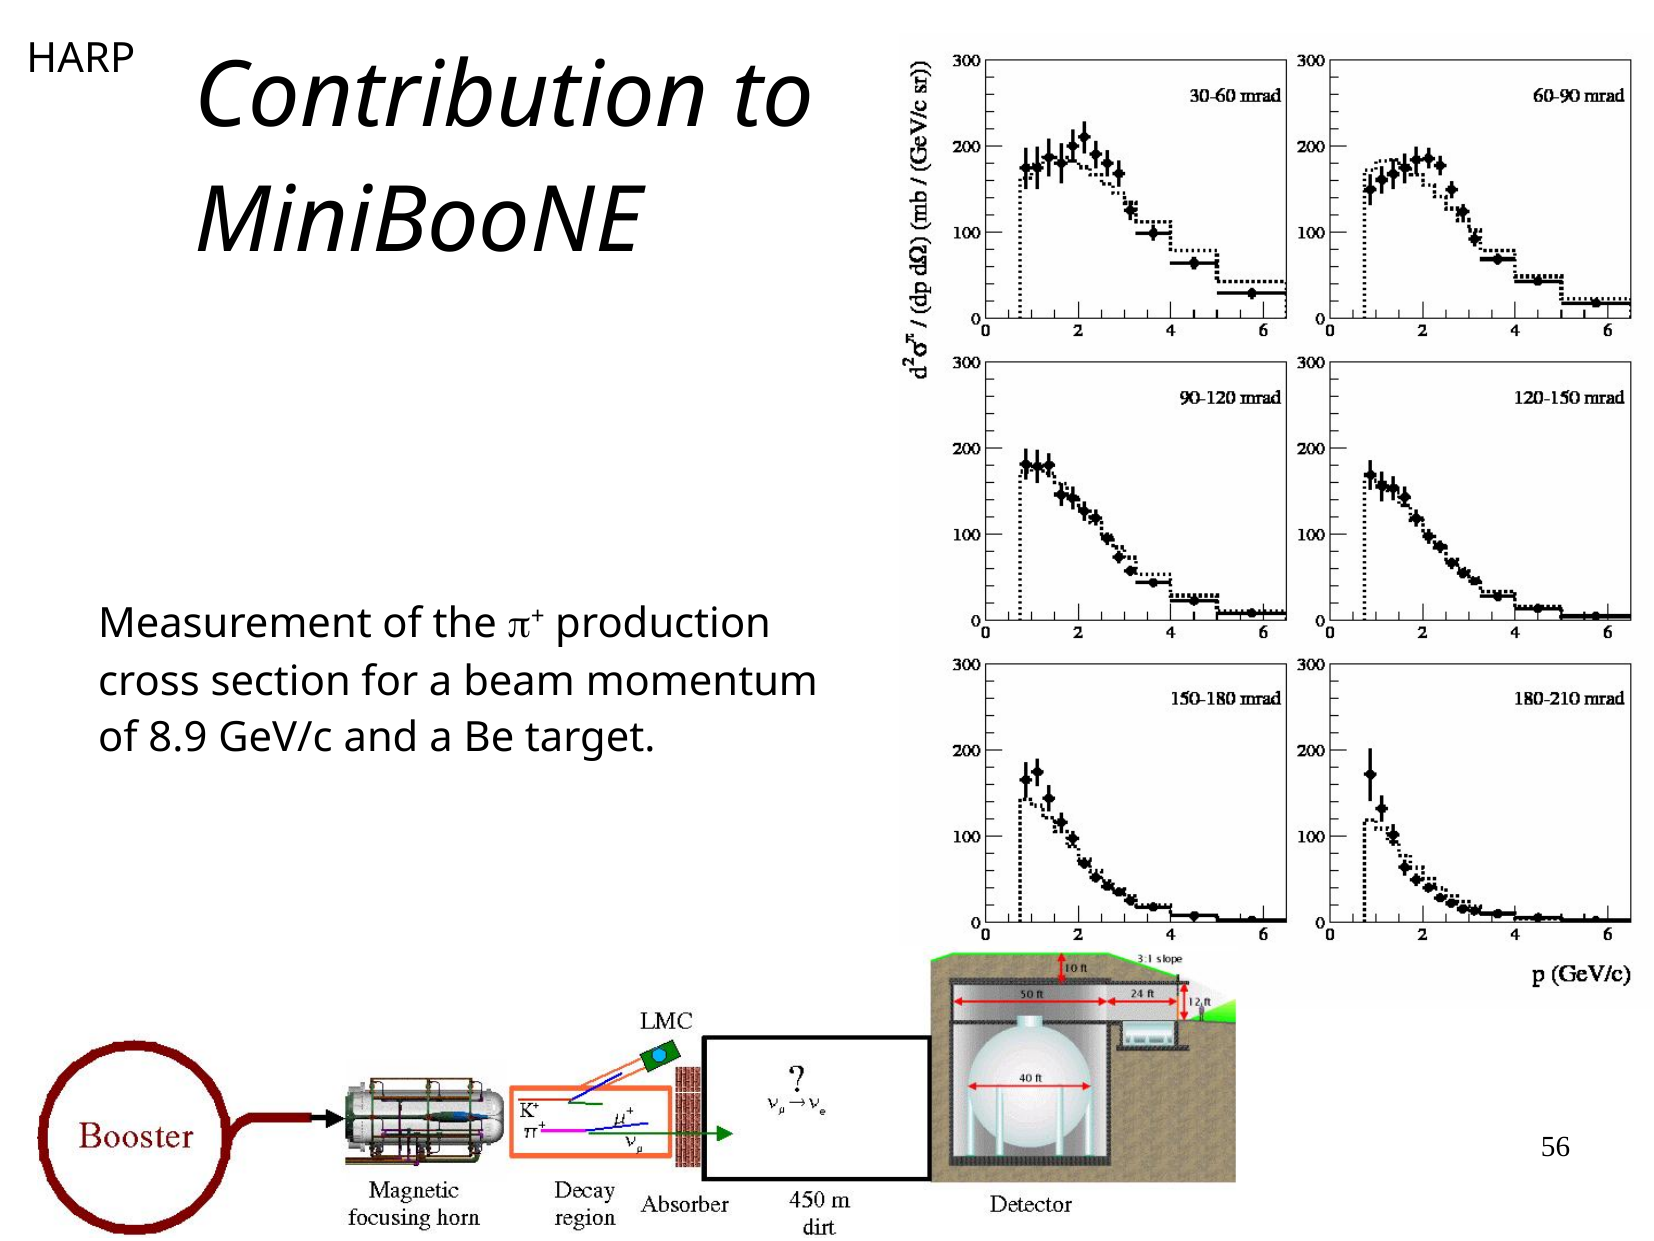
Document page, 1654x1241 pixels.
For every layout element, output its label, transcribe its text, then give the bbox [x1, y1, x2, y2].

text_box Measurement of the p+ production cross section for a beam momentum of 8.9 GeV/c and a Be target. [83, 585, 834, 756]
picture [37, 33, 1653, 1238]
title Contribution to MiniBooNE [194, 31, 1058, 275]
text_box HARP [11, 20, 448, 90]
